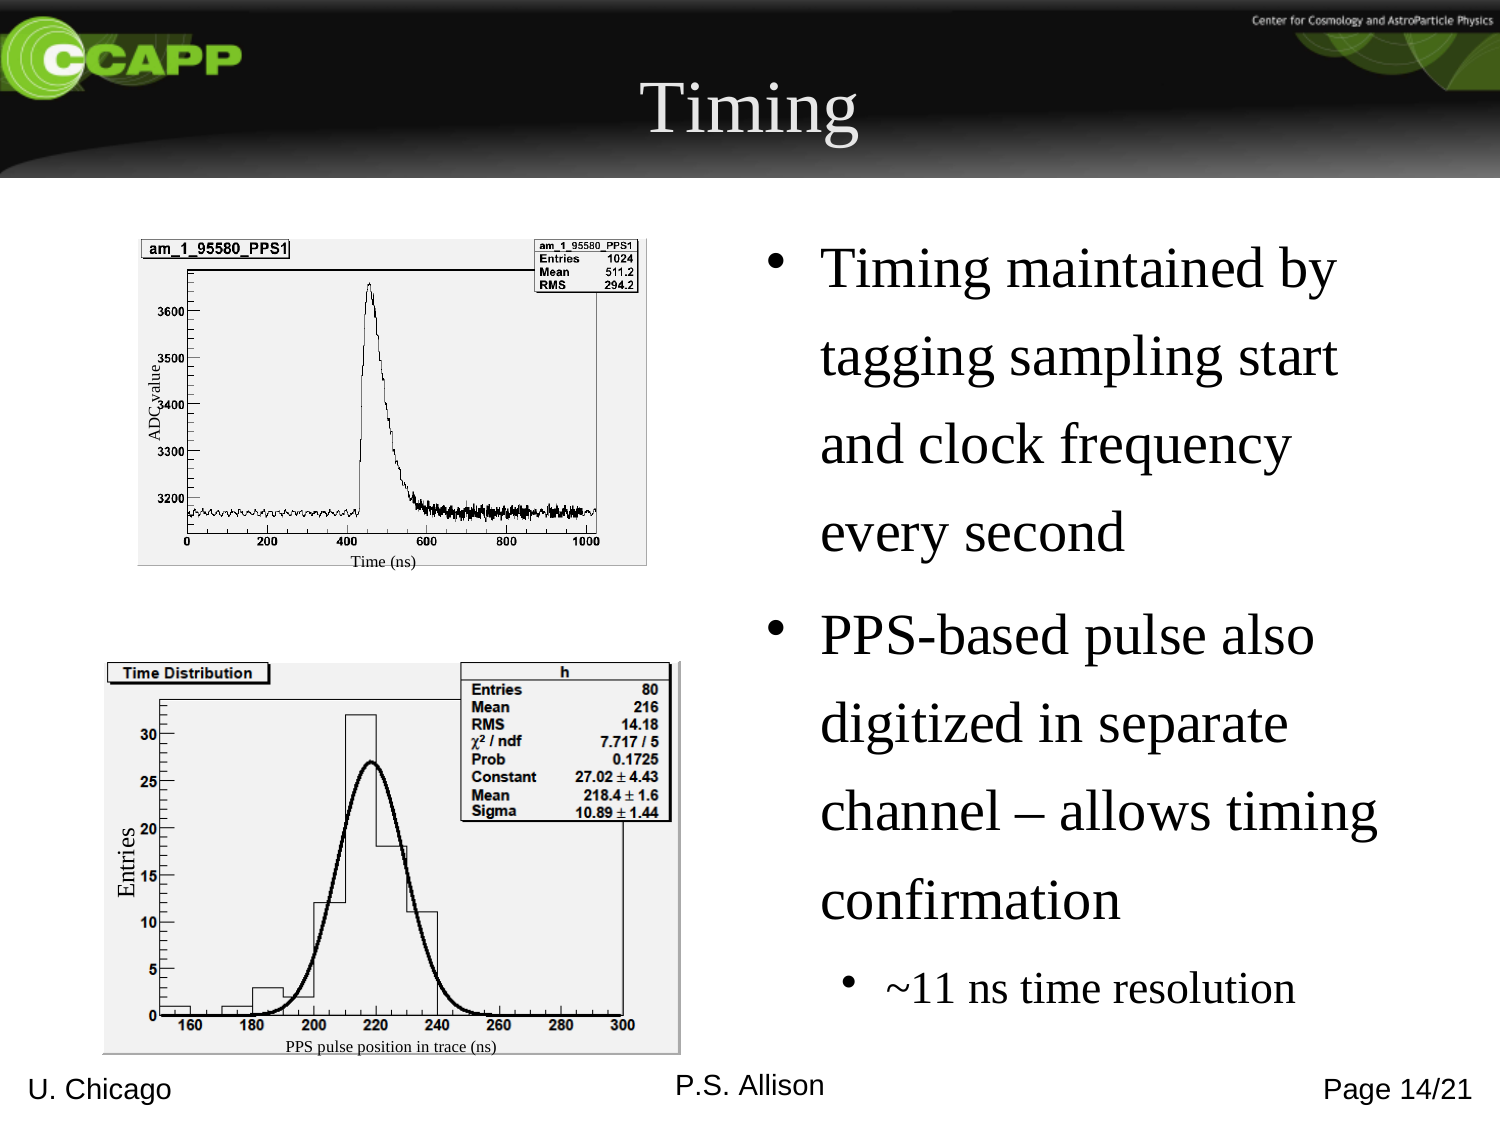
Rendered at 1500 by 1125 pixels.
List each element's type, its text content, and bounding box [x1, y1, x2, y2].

picture [136, 237, 647, 566]
text_box PPS pulse position in trace (ns) [270, 1028, 511, 1064]
list Timing maintained by tagging sampling start and clock frequency every second PPS-based pulse also digitized in separate channel – allows timing confirmation ~11 ns time resolution [766, 210, 1426, 1013]
picture [102, 661, 681, 1055]
text_box Entries [102, 813, 147, 914]
picture [0, 0, 1500, 178]
text_box ADC value [135, 351, 171, 457]
text_box Time (ns) [335, 543, 431, 579]
title Timing [75, 0, 1425, 175]
